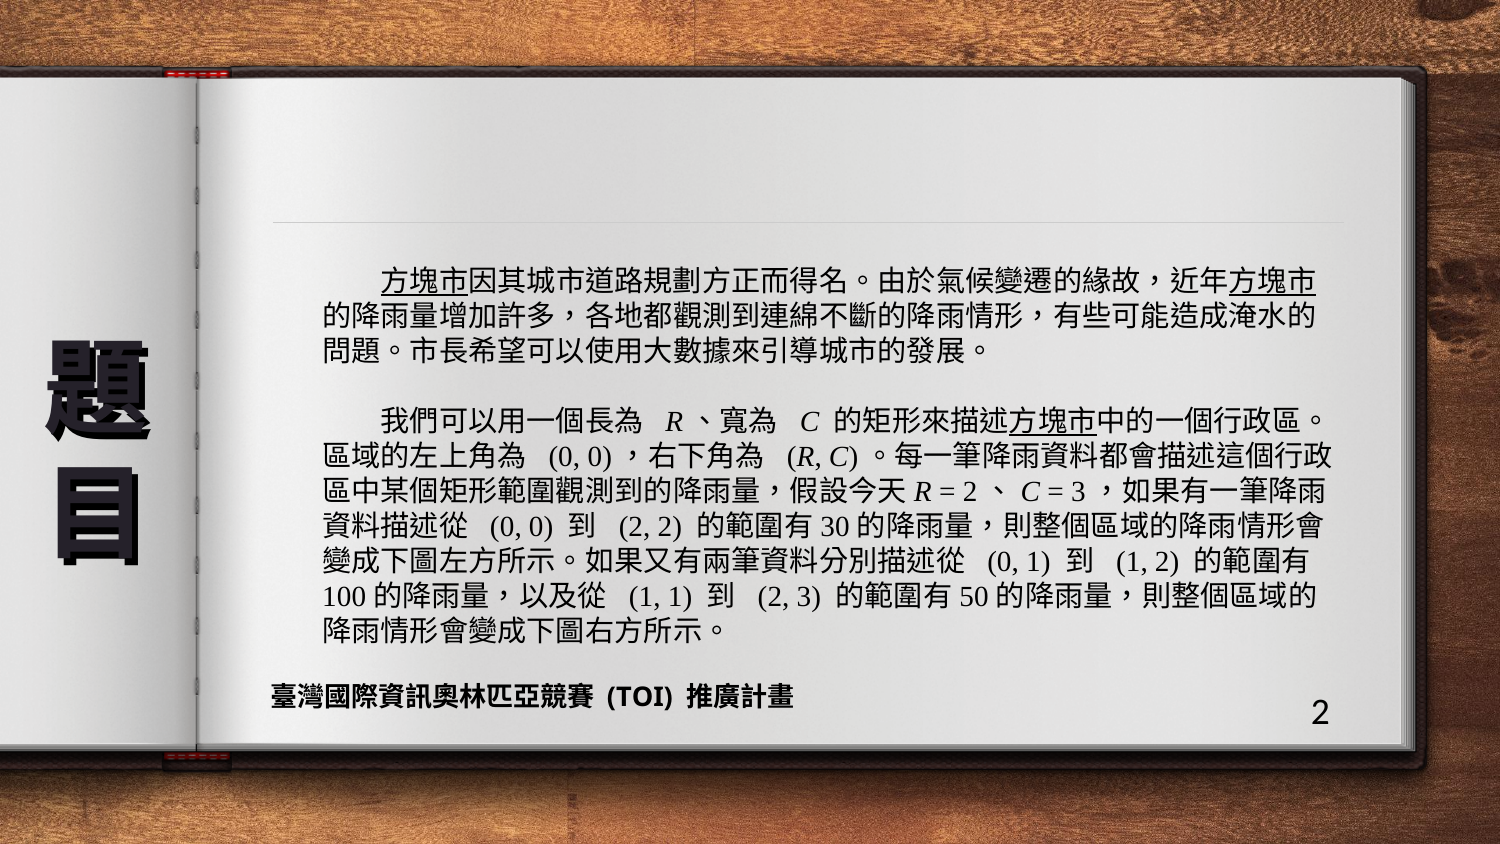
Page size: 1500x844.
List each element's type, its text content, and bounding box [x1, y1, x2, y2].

title 題 目 [28, 306, 210, 552]
text_box 方塊市因其城市道路規劃方正而得名。由於氣候變遷的緣故，近年方塊市的降雨量增加許多，各地都觀測到連綿不斷的降雨情形，有些可能造成淹水的問題。市長希望可以使用大數據來引導城市的發展。 我們可以用一個長為 R、寬為 C 的矩形來描述方塊市中的一個行政區。區域的左上角為 (0, 0)，右下角為 (R, C)。每一筆降雨資料都會描述這個行政區中某個矩形範圍觀測到的降雨量，假設今天R = 2、C = 3，如果有一筆降雨資料描述從 (0, 0) 到 (2, 2) 的範圍有30的降雨量，則整個區域的降雨情形會變成下圖左方所示。如果又有兩筆資料分別描述從 (0, 1) 到 (1, 2) 的範圍有100的降雨量，以及從 (1, 1) 到 (2, 3) 的範圍有50的降雨量，則整個區域的降雨情形會變成下圖右方所示。 [307, 255, 1355, 655]
text_box [1295, 672, 1386, 737]
